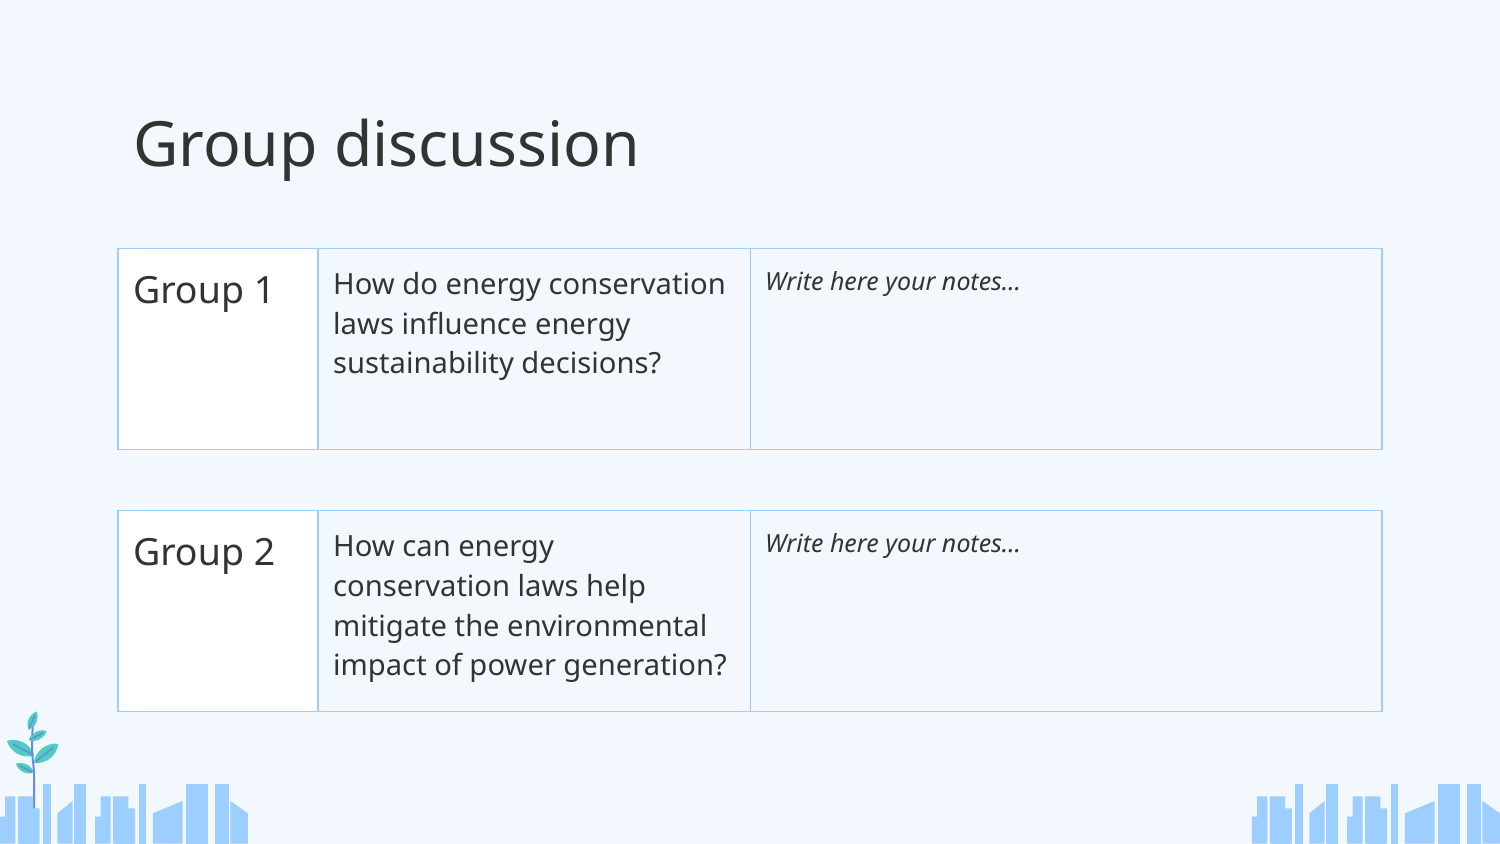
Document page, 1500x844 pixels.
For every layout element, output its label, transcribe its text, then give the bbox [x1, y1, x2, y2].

table_header Group 2 [119, 511, 317, 711]
table_header How do energy conservation laws influence energy sustainability decisions? [319, 249, 750, 449]
table_header Group 1 [119, 249, 317, 449]
table_header How can energy conservation laws help mitigate the environmental impact of power generation? [319, 511, 750, 711]
table_header Write here your notes… [751, 249, 1381, 449]
table_header Write here your notes… [751, 511, 1381, 711]
title Group discussion [118, 88, 1382, 183]
